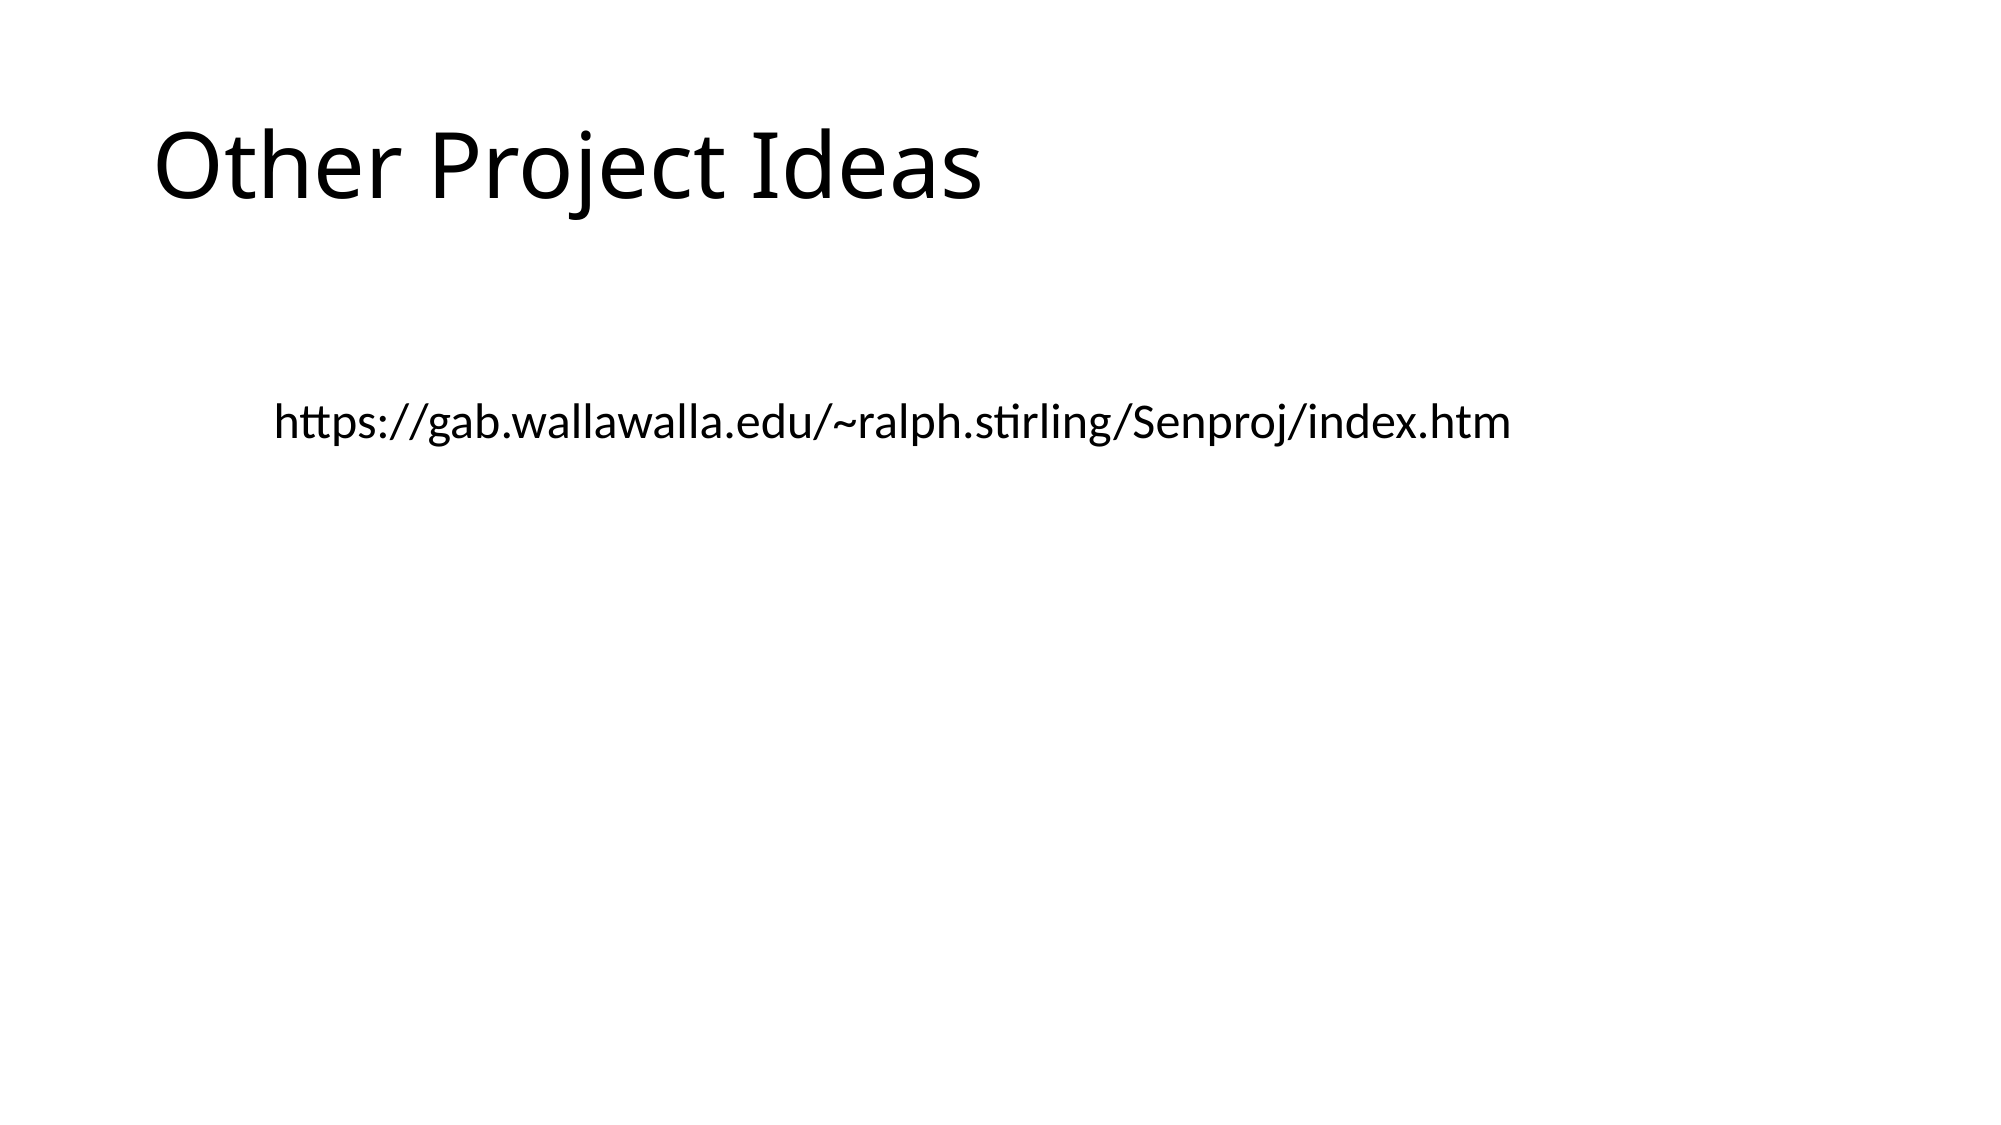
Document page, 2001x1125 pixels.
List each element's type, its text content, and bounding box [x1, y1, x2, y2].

text_box https://gab.wallawalla.edu/~ralph.stirling/Senproj/index.htm [258, 381, 1586, 517]
title Other Project Ideas [137, 59, 1863, 278]
